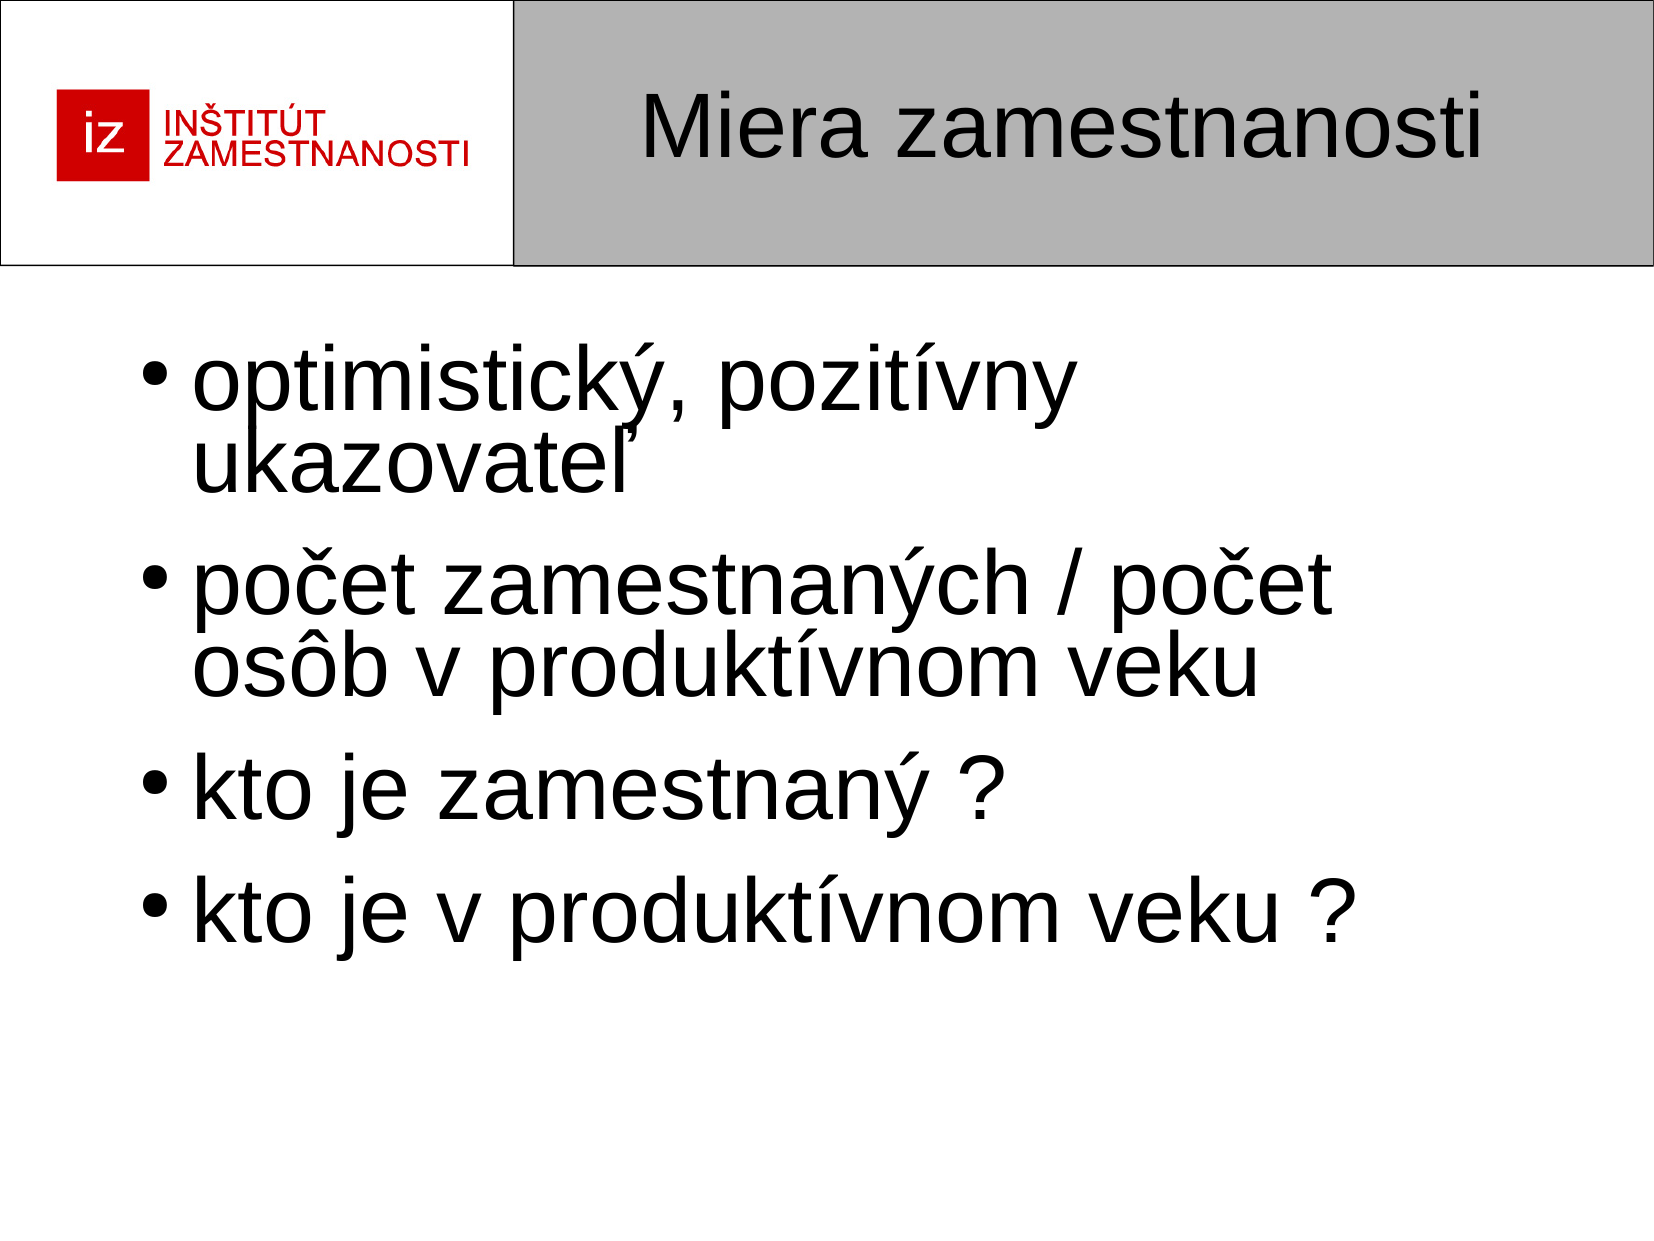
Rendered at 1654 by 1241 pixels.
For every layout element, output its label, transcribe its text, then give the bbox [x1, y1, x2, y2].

title Miera zamestnanosti [561, 37, 1565, 229]
picture [5, 8, 512, 257]
list optimistický, pozitívny ukazovateľ počet zamestnaných / počet osôb v produktívnom veku kto je zamestnaný ? kto je v produktívnom veku ? [121, 344, 1533, 1112]
